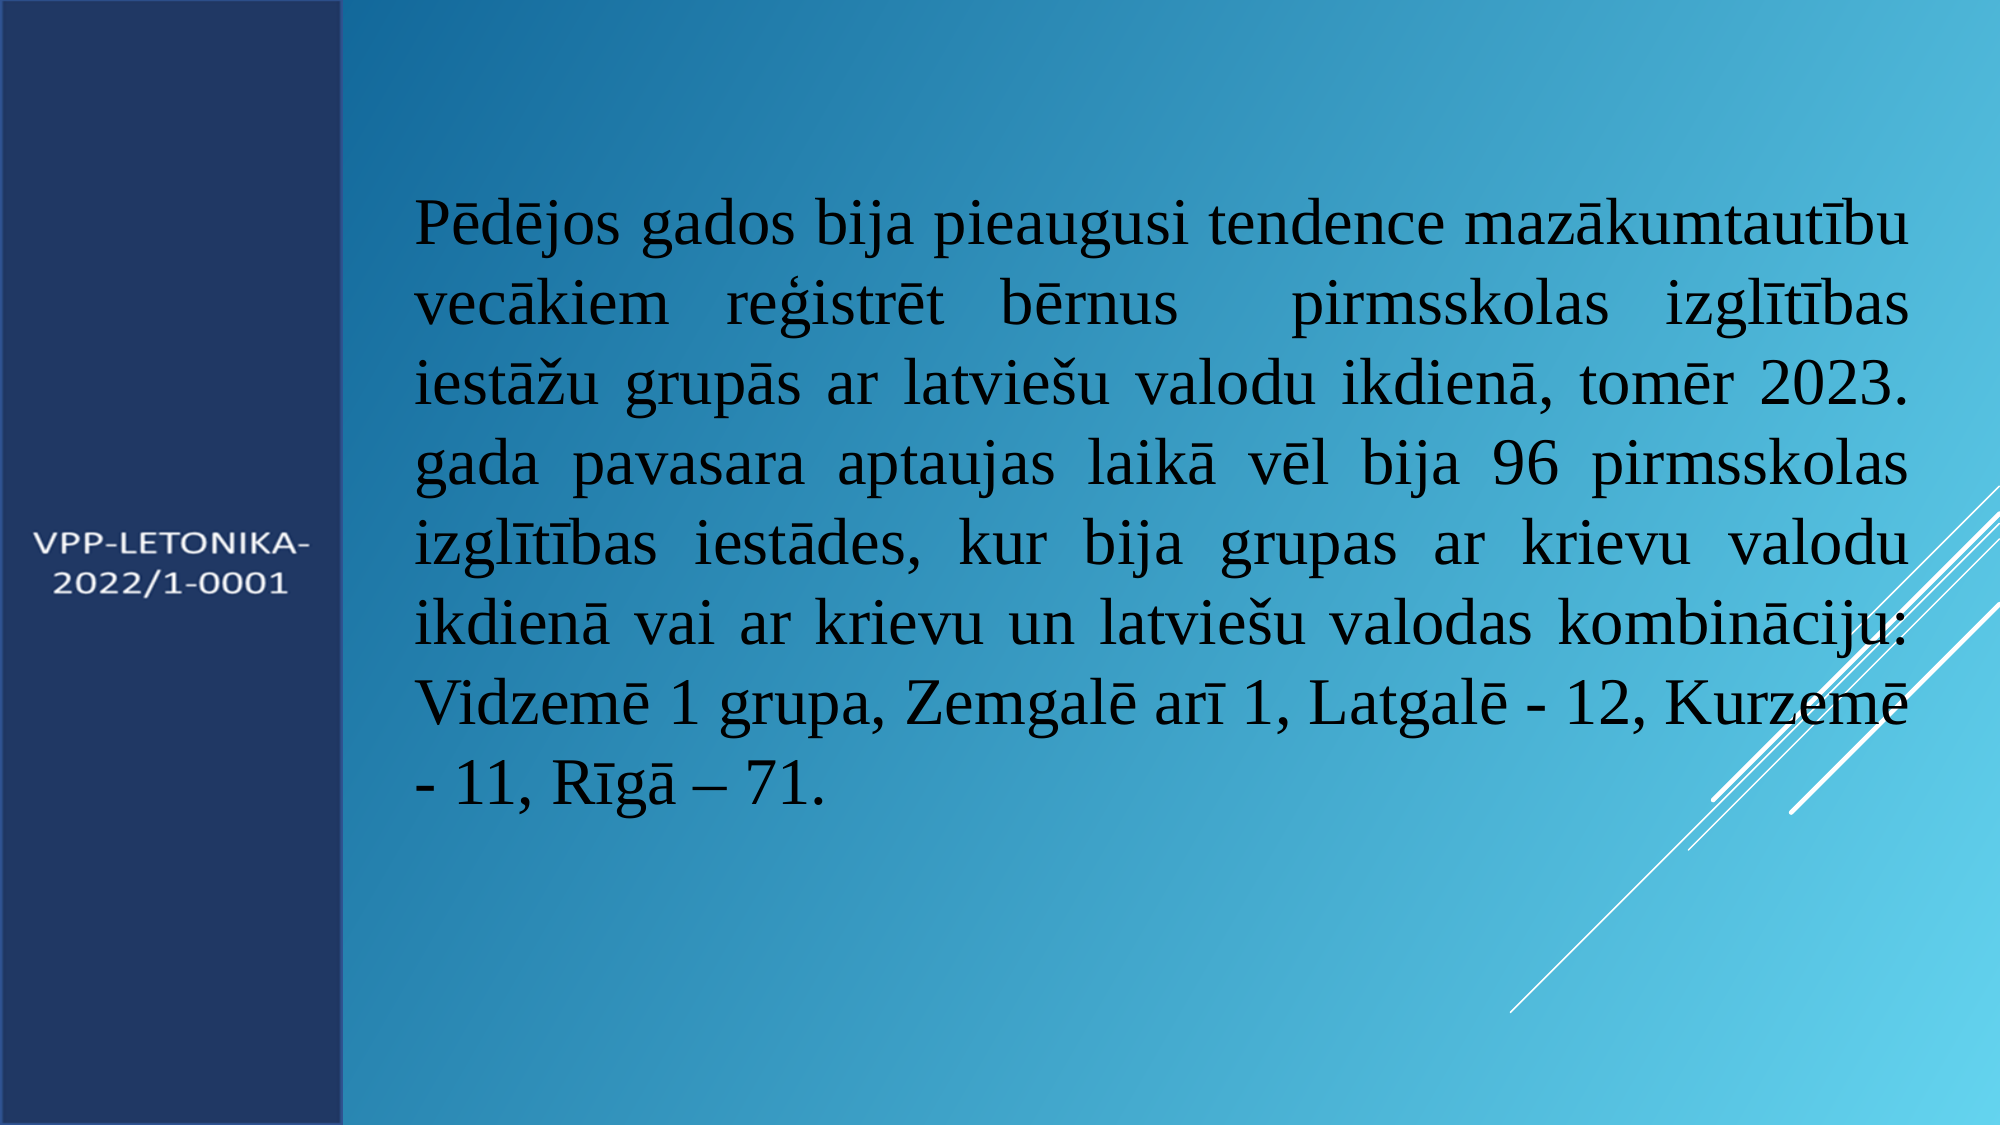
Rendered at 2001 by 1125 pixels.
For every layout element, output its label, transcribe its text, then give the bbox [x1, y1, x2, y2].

picture [0, 0, 343, 1125]
text_box Pēdējos gados bija pieaugusi tendence mazākumtautību vecākiem reģistrēt bērnus pirmsskolas izglītības iestāžu grupās ar latviešu valodu ikdienā, tomēr 2023. gada pavasara aptaujas laikā vēl bija 96 pirmsskolas izglītības iestādes, kur bija grupas ar krievu valodu ikdienā vai ar krievu un latviešu valodas kombināciju: Vidzemē 1 grupa, Zemgalē arī 1, Latgalē - 12, Kurzemē - 11, Rīgā – 71. [399, 170, 1928, 832]
